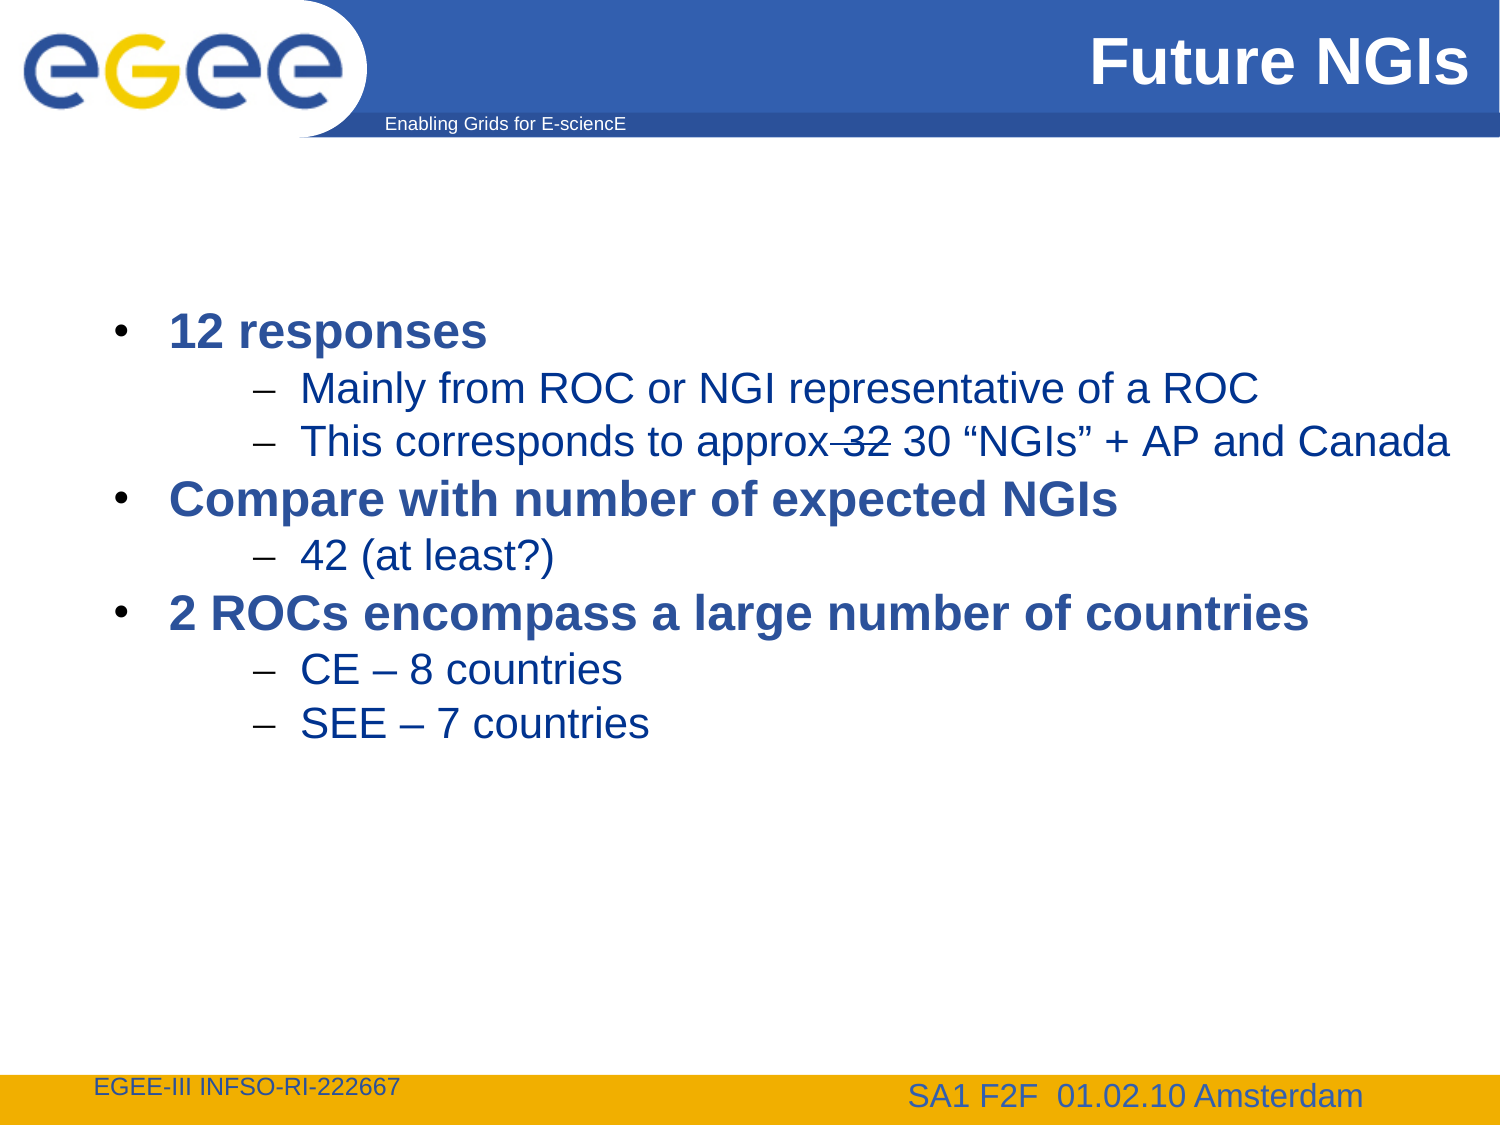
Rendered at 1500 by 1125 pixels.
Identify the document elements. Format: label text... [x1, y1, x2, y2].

title Future NGIs [369, 0, 1472, 147]
list 12 responses Mainly from ROC or NGI representative of a ROC This corresponds to approx 32 30 “NGIs” + AP and Canada Compare with number of expected NGIs 42 (at least?) 2 ROCs encompass a large number of countries CE – 8 countries SEE – 7 countries [56, 309, 1463, 907]
picture [18, 30, 349, 112]
